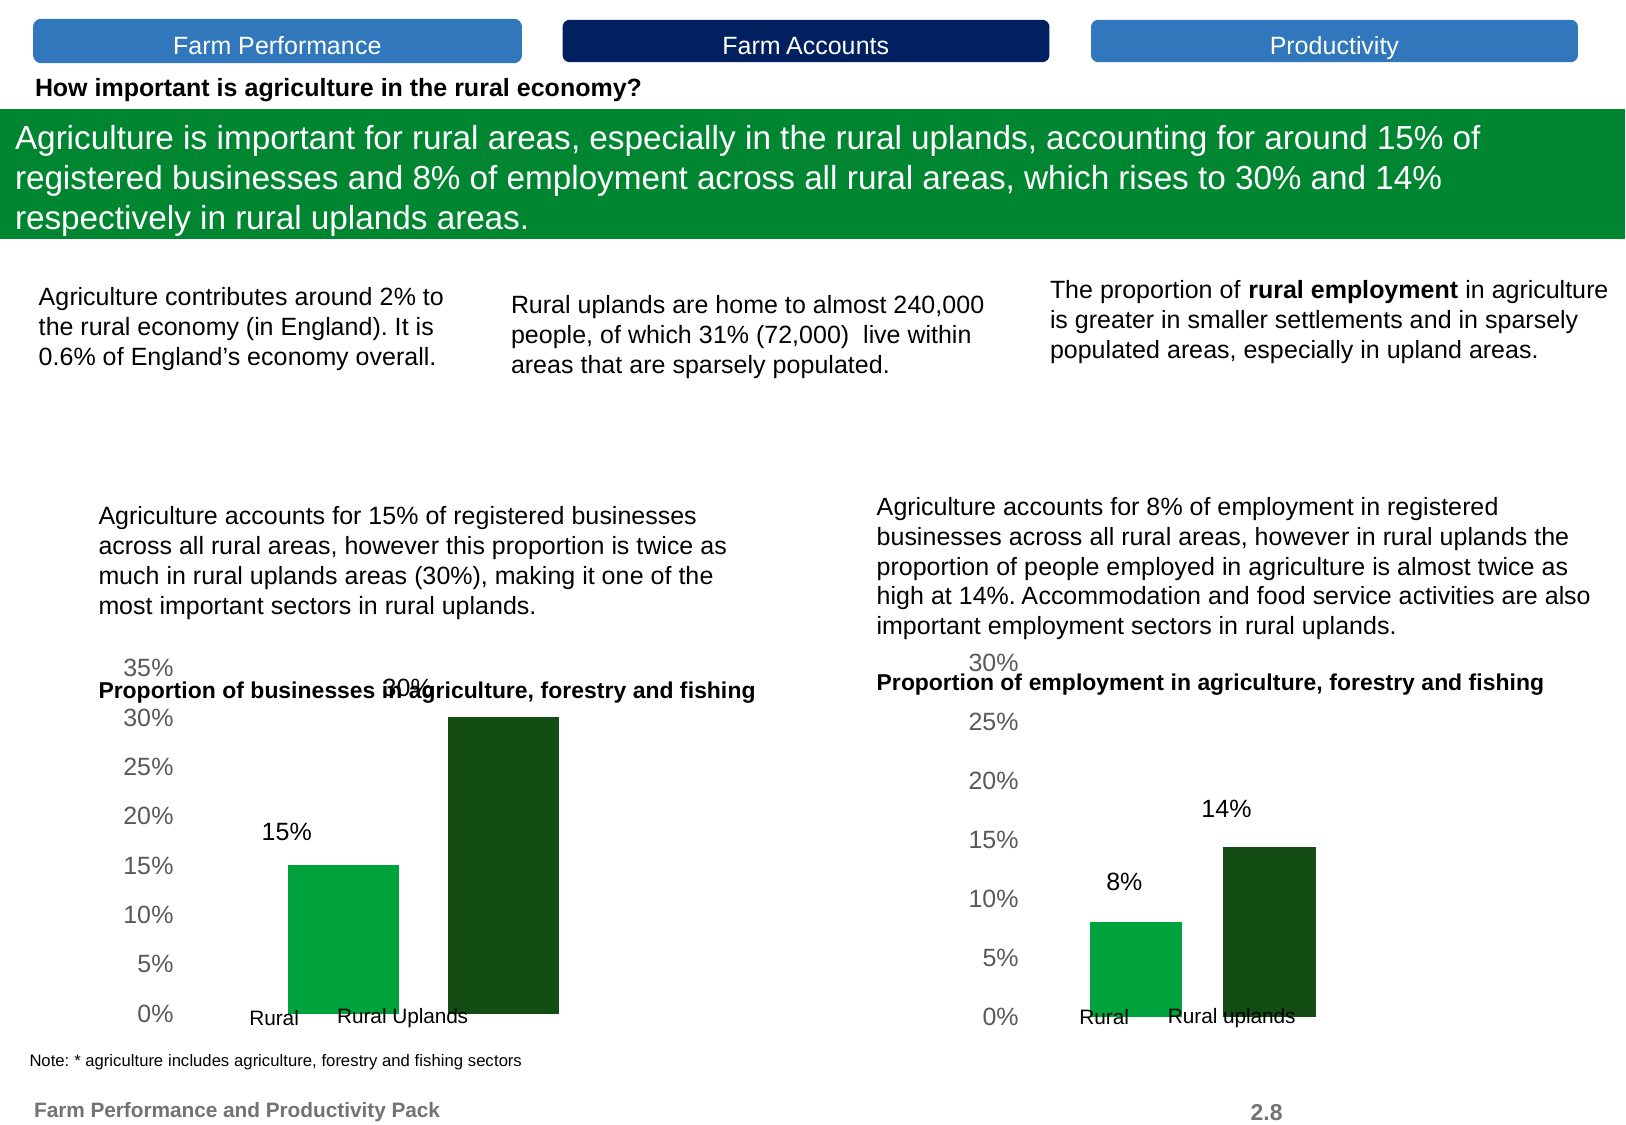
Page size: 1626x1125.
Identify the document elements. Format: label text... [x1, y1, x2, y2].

text_box Productivity [1091, 19, 1578, 63]
text_box Agriculture accounts for 8% of employment in registered businesses across all rural areas, however in rural uplands the proportion of people employed in agriculture is almost twice as high at 14%. Accommodation and food service activities are also important employment sectors in rural uplands. Proportion of employment in agriculture, forestry and fishing [854, 475, 1617, 622]
text_box Agriculture is important for rural areas, especially in the rural uplands, accounting for around 15% of registered businesses and 8% of employment across all rural areas, which rises to 30% and 14% respectively in rural uplands areas. [0, 109, 1625, 239]
text_box How important is agriculture in the rural economy? [19, 64, 665, 109]
chart [112, 647, 671, 1035]
text_box 14% [1186, 785, 1285, 831]
text_box Rural uplands are home to almost 240,000 people, of which 31% (72,000) live within areas that are sparsely populated. [488, 273, 1026, 432]
text_box Rural uplands [1148, 975, 1401, 1056]
text_box Agriculture contributes around 2% to the rural economy (in England). It is 0.6% of England’s economy overall. [17, 256, 472, 394]
text_box Note: * agriculture includes agriculture, forestry and fishing sectors [12, 1037, 580, 1082]
text_box Farm Accounts [562, 19, 1050, 63]
text_box 15% [246, 807, 346, 853]
text_box 2.8 [1235, 1081, 1602, 1125]
text_box 8% [1091, 857, 1168, 903]
chart [960, 641, 1381, 1039]
text_box Farm Performance and Productivity Pack [34, 1097, 440, 1122]
text_box Rural [1062, 994, 1148, 1029]
text_box Agriculture accounts for 15% of registered businesses across all rural areas, however this proportion is twice as much in rural uplands areas (30%), making it one of the most important sectors in rural uplands. Proportion of businesses in agriculture, forestry and fishing [75, 484, 788, 644]
text_box Rural Uplands [320, 993, 501, 1030]
text_box 30% [367, 664, 454, 704]
text_box Farm Performance [34, 19, 521, 63]
text_box Rural [232, 995, 318, 1030]
text_box The proportion of rural employment in agriculture is greater in smaller settlements and in sparsely populated areas, especially in upland areas. [1035, 266, 1625, 371]
